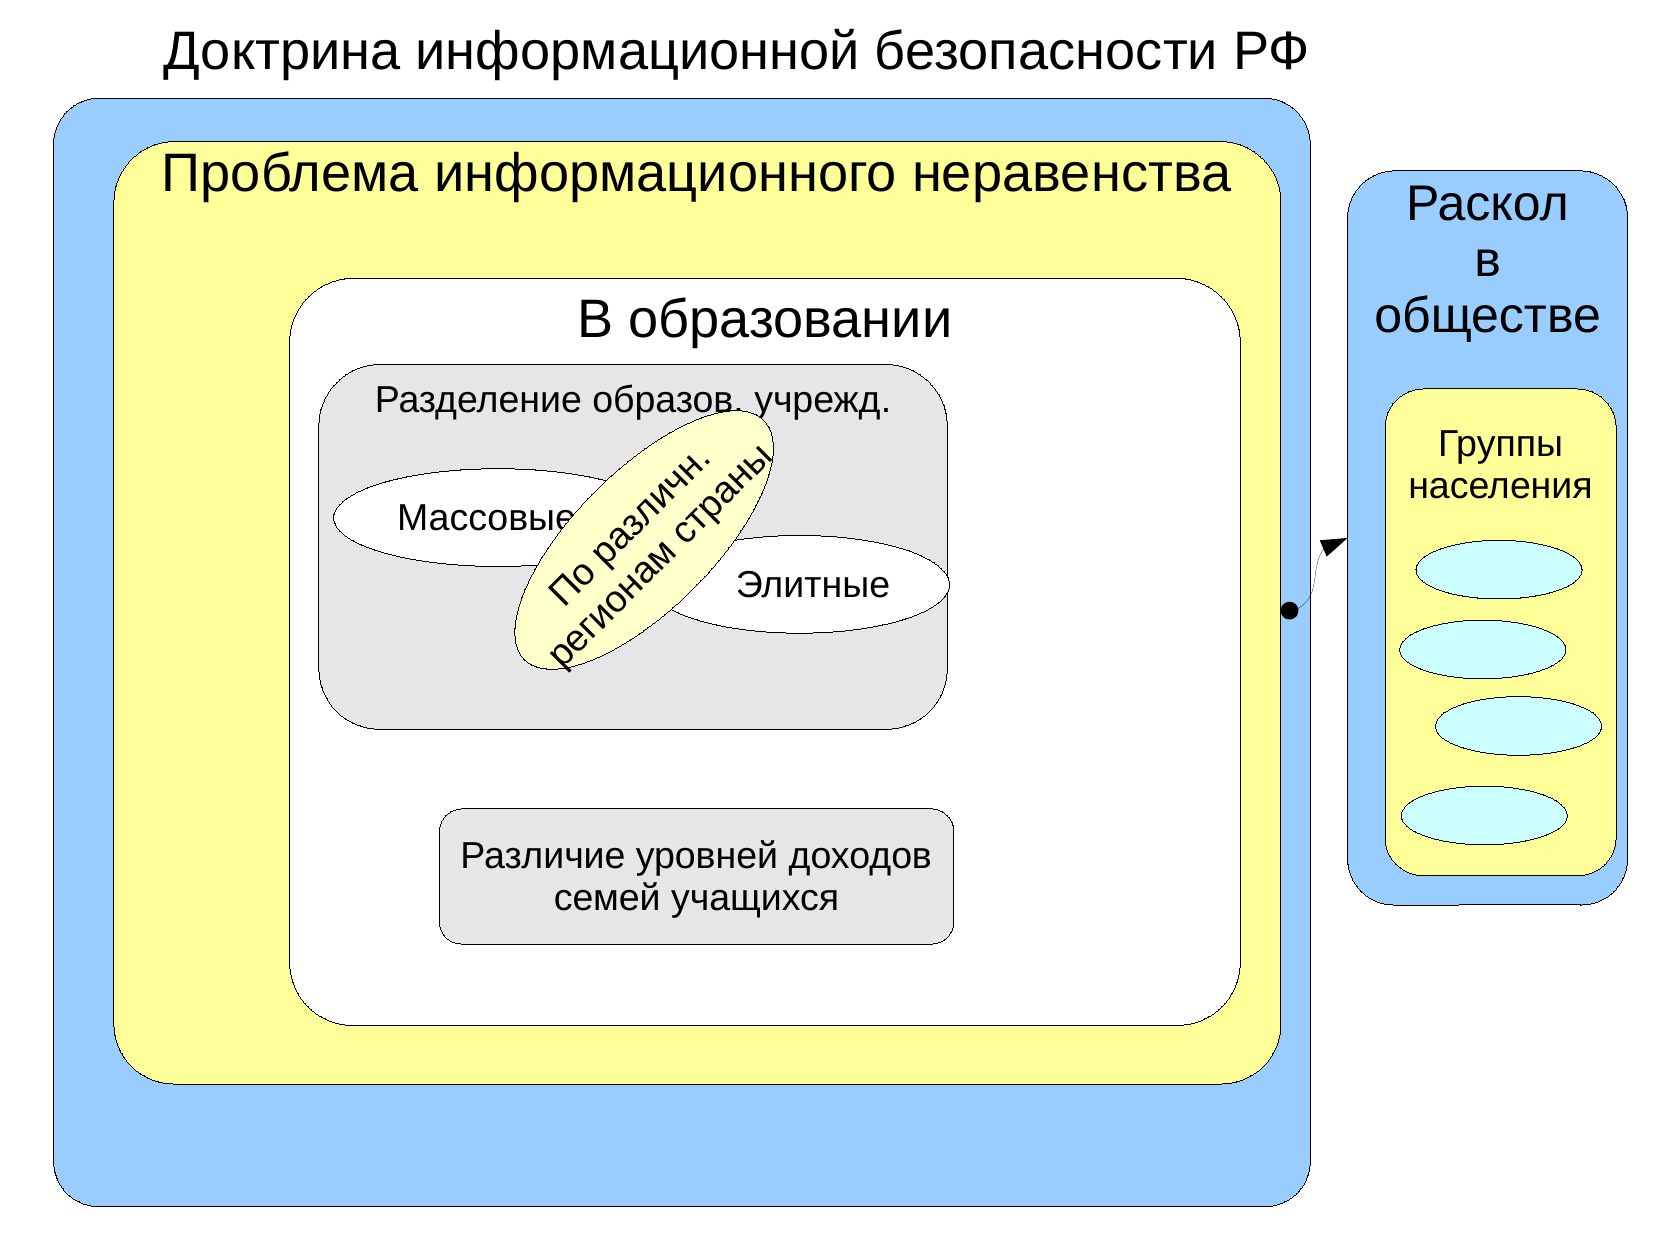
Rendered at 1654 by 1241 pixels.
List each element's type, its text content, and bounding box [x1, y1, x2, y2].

text_box [53, 98, 1311, 1207]
text_box [1399, 620, 1566, 679]
text_box [1415, 540, 1583, 599]
text_box Доктрина информационной безопасности РФ [43, 13, 1607, 89]
text_box В образовании [289, 278, 1241, 1026]
text_box По различн. регионам страны [514, 410, 774, 670]
text_box Раскол в обществе [1347, 170, 1628, 906]
text_box Массовые [333, 468, 605, 567]
text_box Разделение образов. учрежд. [318, 364, 948, 730]
text_box Элитные [672, 535, 950, 634]
text_box Различие уровней доходов семей учащихся [439, 808, 954, 945]
text_box Группы населения [1385, 388, 1617, 876]
text_box [1401, 786, 1568, 845]
text_box [1435, 696, 1602, 756]
text_box Проблема информационного неравенства [113, 141, 1281, 1085]
